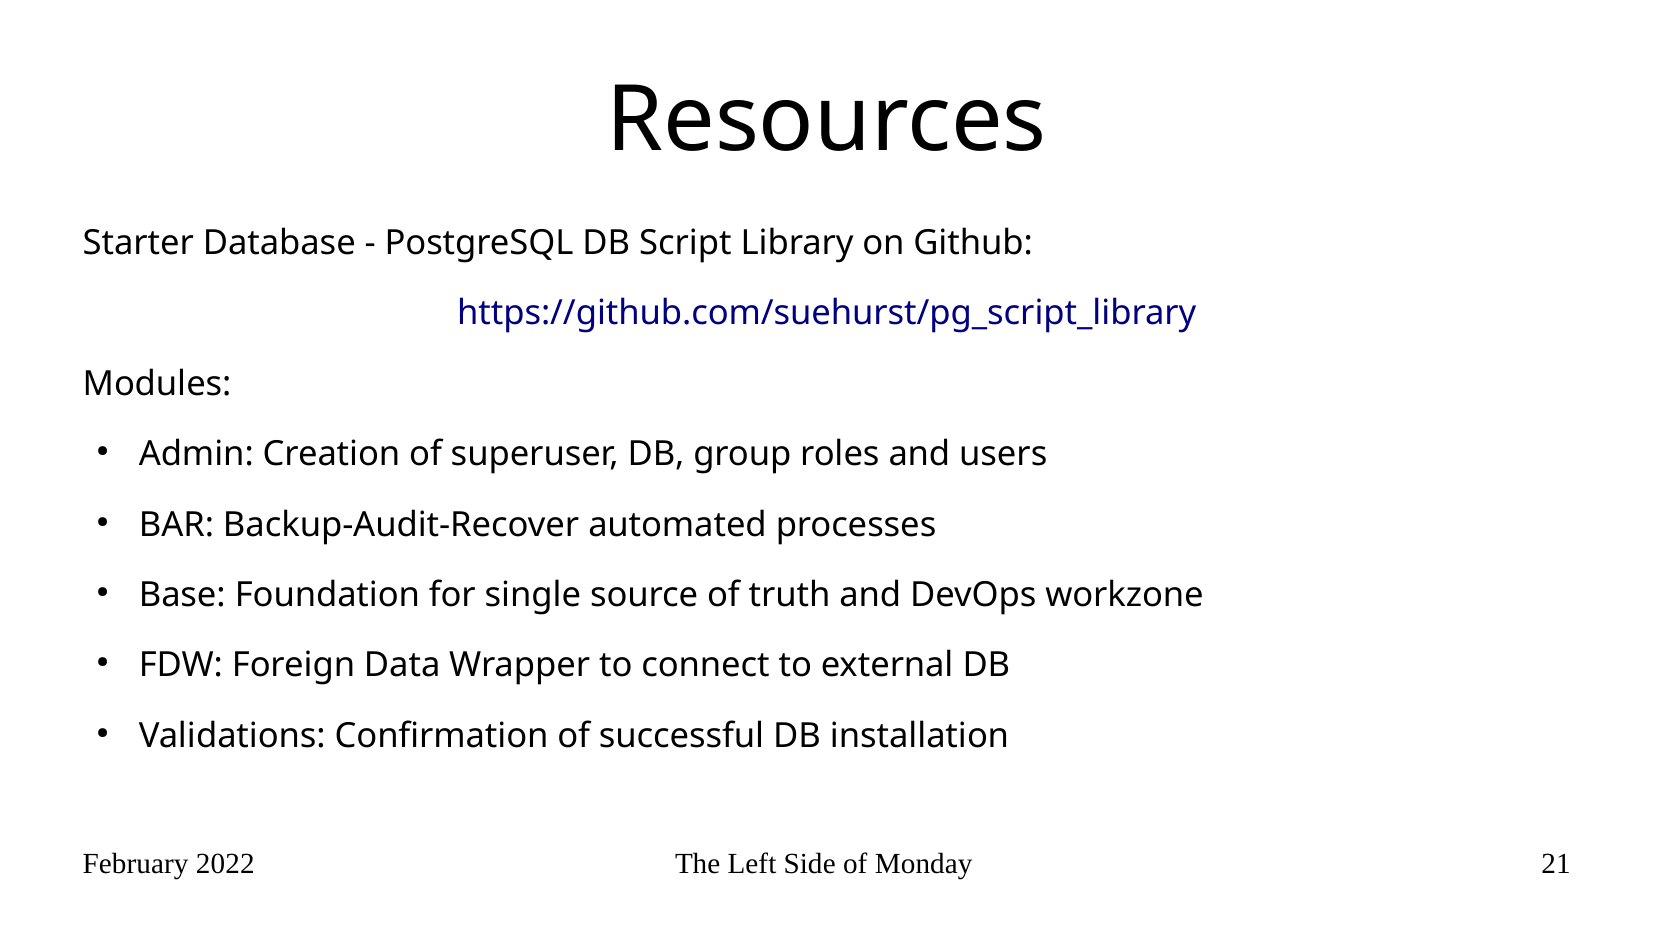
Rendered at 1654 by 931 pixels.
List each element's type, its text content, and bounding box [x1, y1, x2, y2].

list Starter Database - PostgreSQL DB Script Library on Github: https://github.com/suehurst/pg_script_library Modules: Admin: Creation of superuser, DB, group roles and users BAR: Backup-Audit-Recover automated processes Base: Foundation for single source of truth and DevOps workzone FDW: Foreign Data Wrapper to connect to external DB Validations: Confirmation of successful DB installation [82, 217, 1571, 758]
title Resources [82, 37, 1571, 193]
